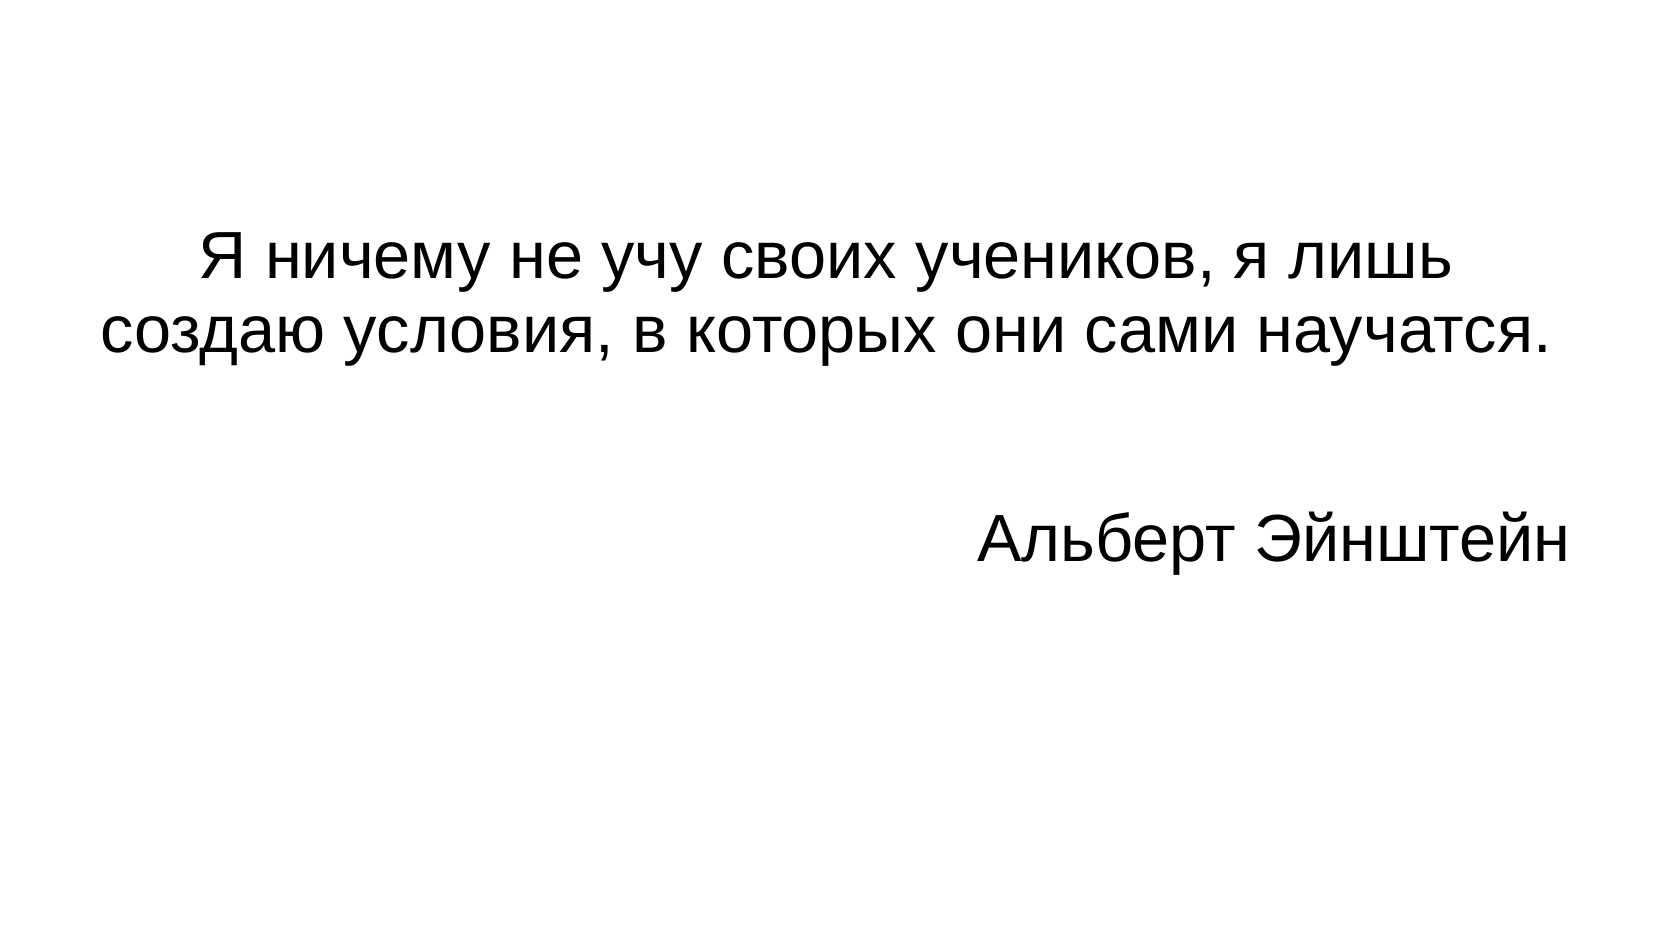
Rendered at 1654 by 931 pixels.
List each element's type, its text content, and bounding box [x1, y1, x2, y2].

list Я ничему не учу своих учеников, я лишь создаю условия, в которых они сами научатся. Альберт Эйнштейн [82, 217, 1571, 758]
